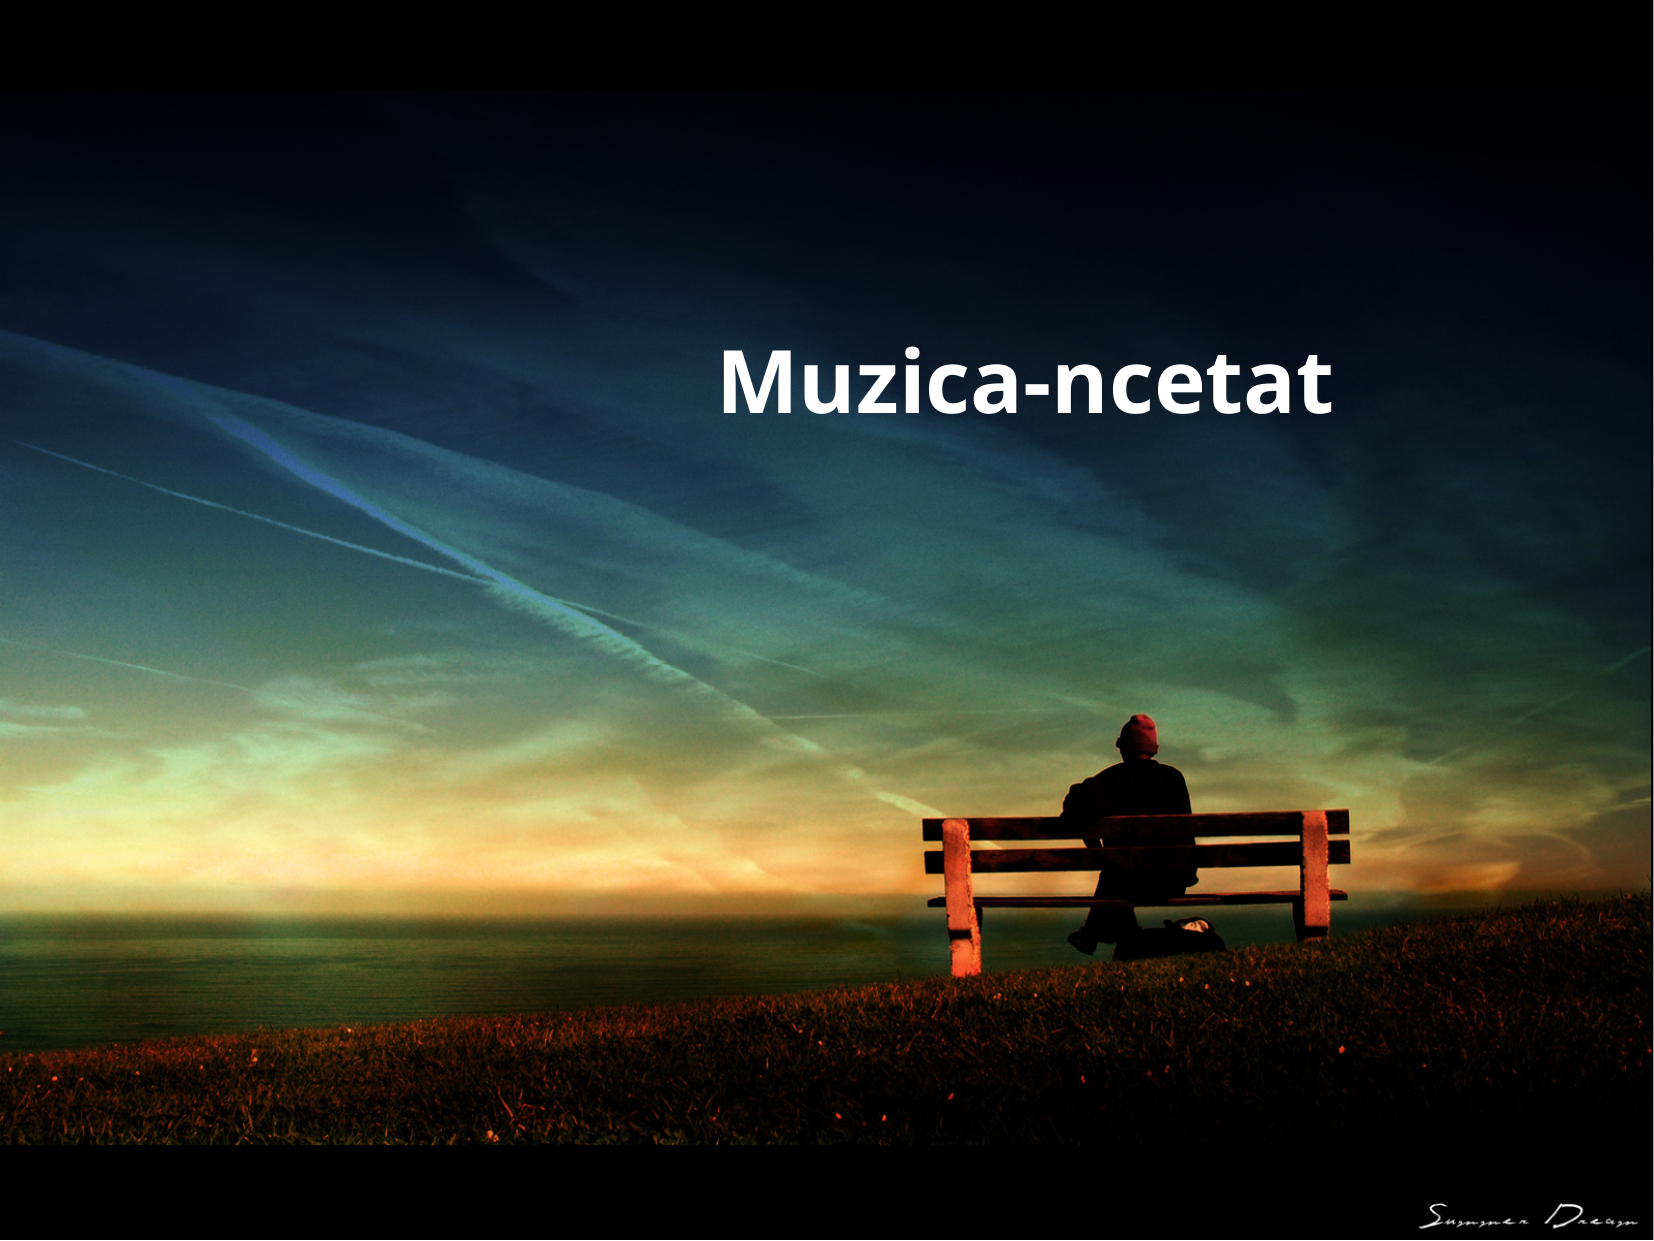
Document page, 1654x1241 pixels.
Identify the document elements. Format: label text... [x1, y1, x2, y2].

picture [0, 477, 1651, 1238]
text_box Muzica-ncetat [0, 0, 1651, 477]
